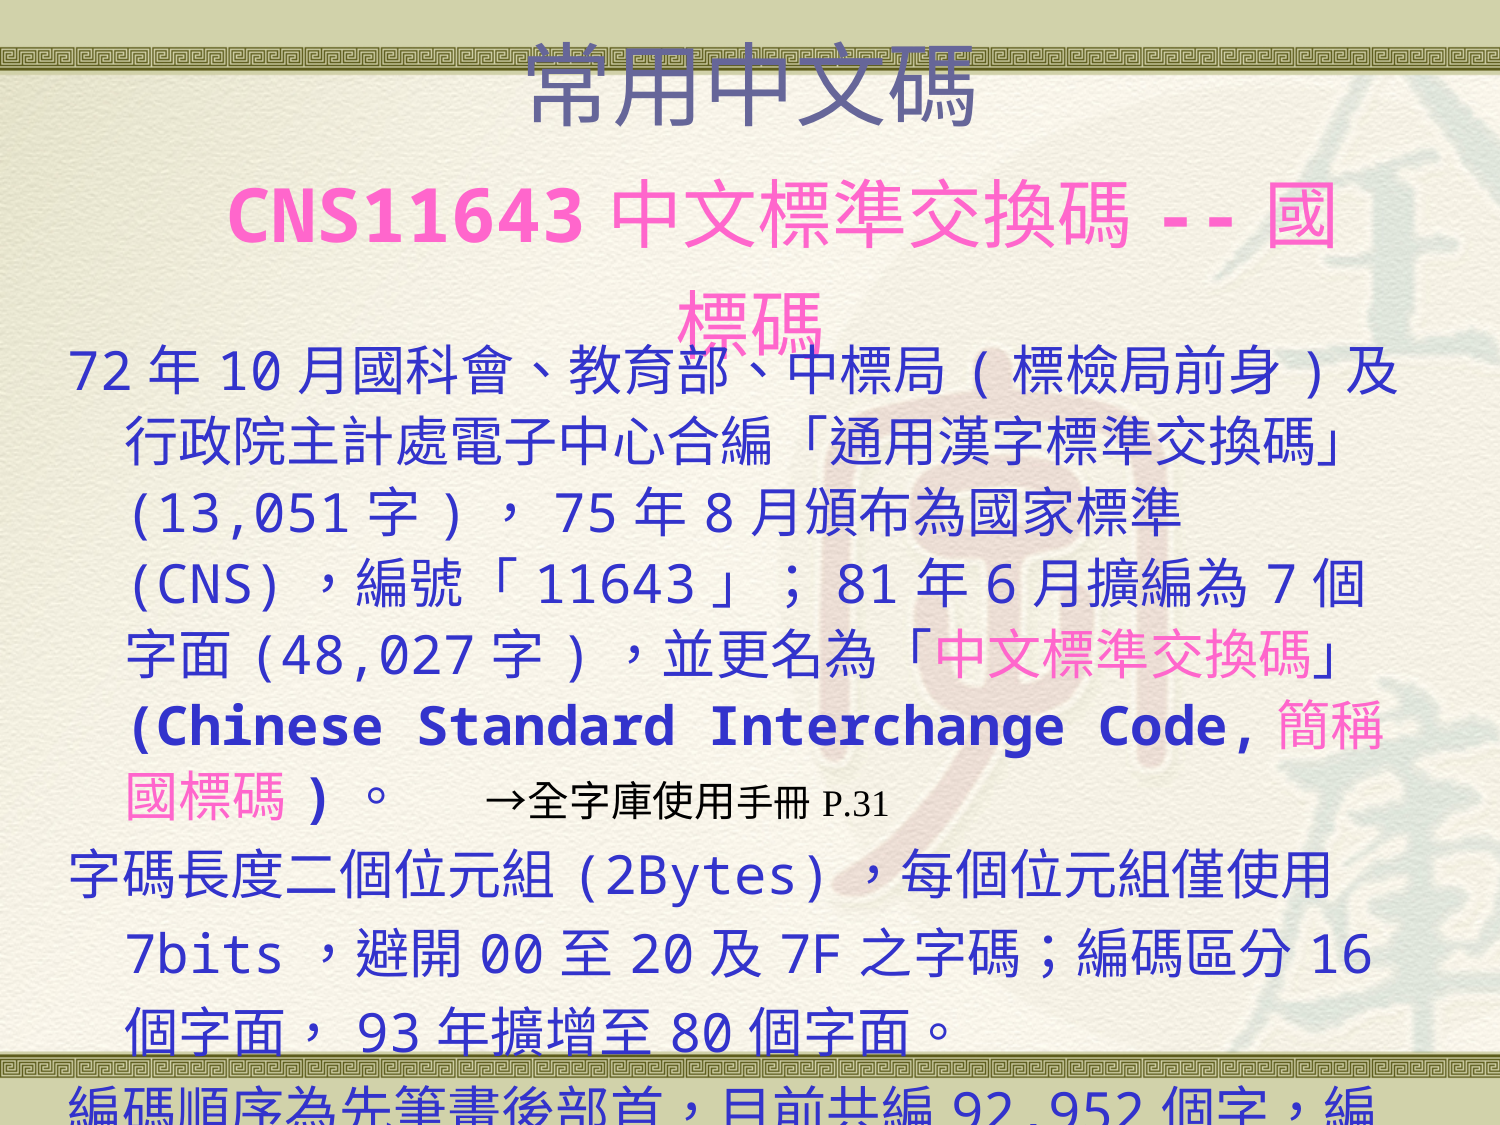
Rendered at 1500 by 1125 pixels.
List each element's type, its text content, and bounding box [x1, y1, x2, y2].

picture [207, 1116, 222, 1122]
picture [731, 1093, 759, 1102]
picture [731, 1106, 759, 1114]
picture [207, 1108, 222, 1114]
picture [1350, 1099, 1368, 1104]
list 72年10月國科會、教育部、中標局(標檢局前身)及行政院主計處電子中心合編「通用漢字標準交換碼」(13,051字)，75年8月頒布為國家標準(CNS)，編號「11643」；81年6月擴編為7個字面(48,027字)，並更名為「中文標準交換碼」(Chinese Standard Interchange Code,簡稱國標碼)。 →全字庫使用手冊P.31 字碼長度二個位元組(2Bytes)，每個位元組僅使用7bits，避開00至20及7F之字碼；編碼區分16個字面，93年擴增至80個字面。 編碼順序為先筆畫後部首，目前共編92,952個字，編碼狀況如下： [53, 326, 1436, 1058]
picture [623, 1114, 651, 1120]
picture [132, 1109, 139, 1125]
picture [308, 1099, 322, 1105]
picture [301, 1108, 326, 1114]
picture [358, 1113, 371, 1125]
picture [565, 1119, 580, 1125]
picture [731, 1118, 759, 1125]
picture [623, 1105, 651, 1111]
picture [528, 1117, 542, 1125]
picture [1183, 1092, 1207, 1125]
picture [0, 0, 1500, 1125]
picture [593, 1092, 602, 1125]
picture [782, 1106, 794, 1111]
picture [1056, 1096, 1072, 1113]
title 常用中文碼 CNS11643中文標準交換碼--國標碼 [112, 36, 1388, 326]
picture [263, 1116, 275, 1125]
picture [207, 1100, 222, 1105]
picture [908, 1099, 926, 1104]
picture [94, 1099, 112, 1104]
picture [782, 1115, 794, 1120]
picture [959, 1096, 975, 1113]
